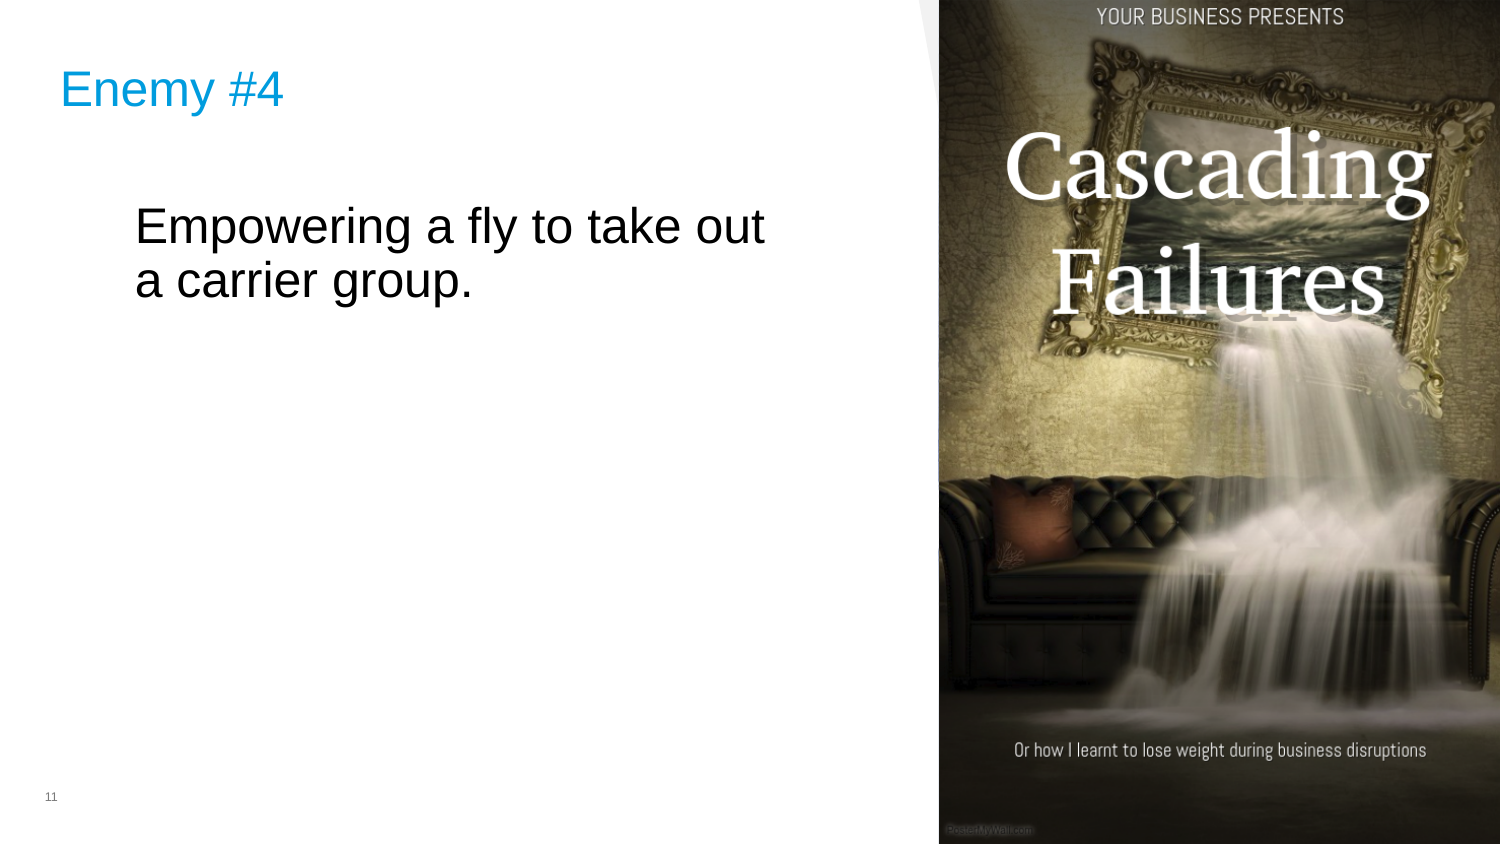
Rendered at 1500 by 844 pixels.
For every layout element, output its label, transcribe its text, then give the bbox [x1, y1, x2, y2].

slide_number <number> [44, 788, 66, 804]
list Enemy #4 [44, 52, 938, 158]
list Empowering a fly to take out a carrier group. [119, 185, 815, 734]
picture [938, 0, 1500, 844]
